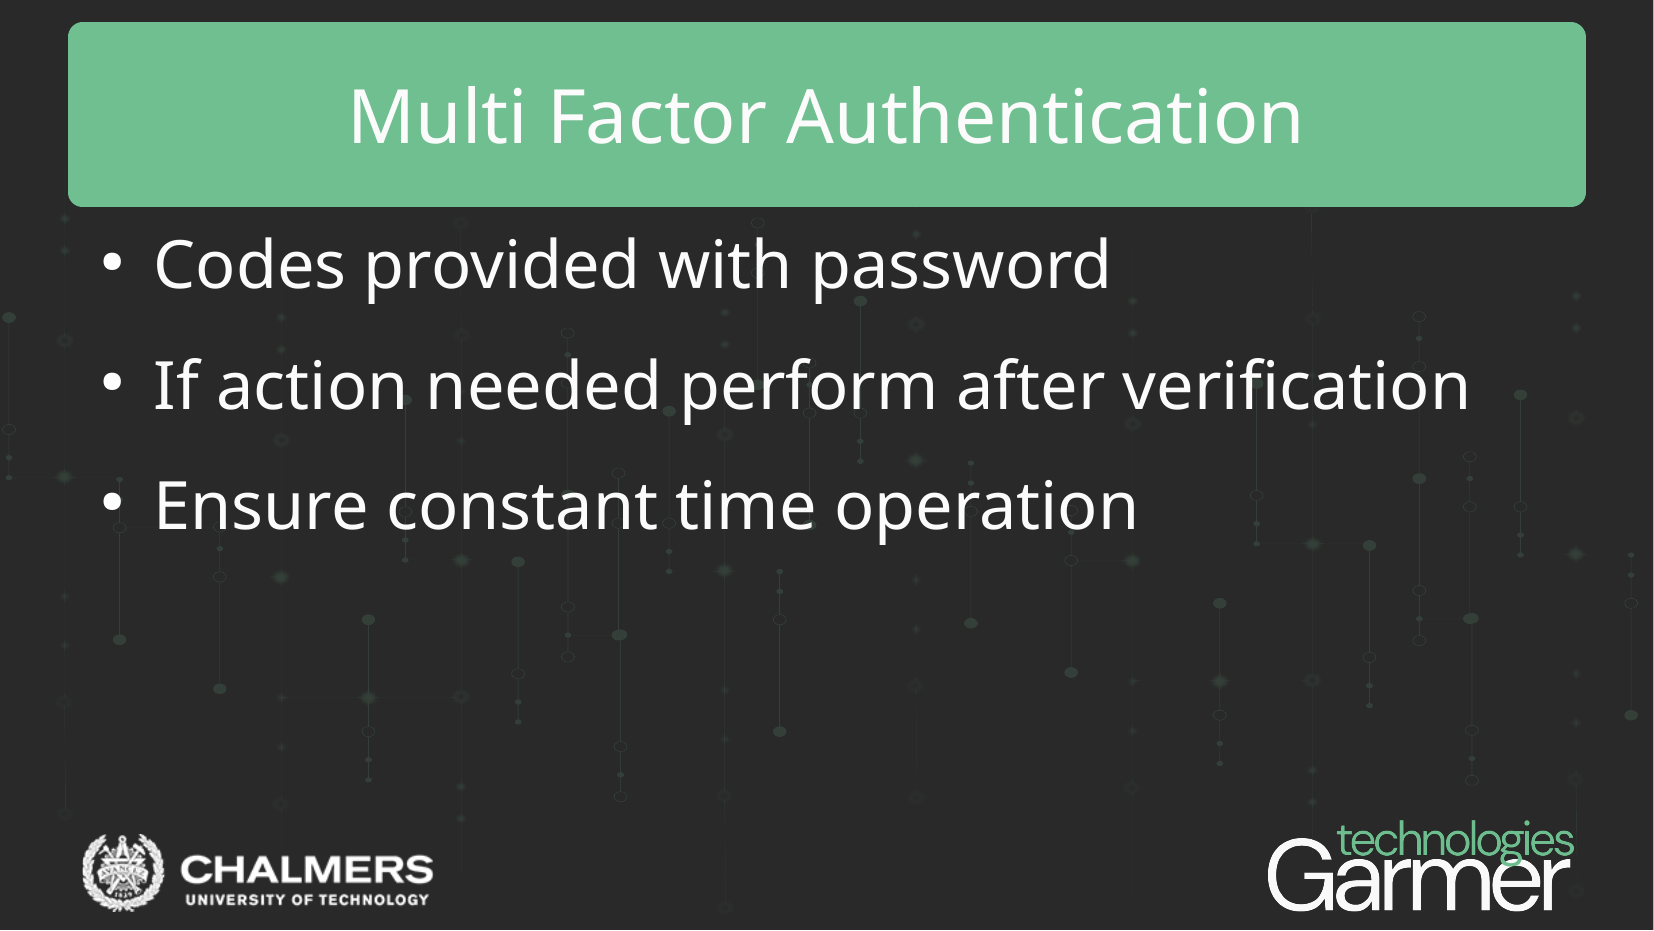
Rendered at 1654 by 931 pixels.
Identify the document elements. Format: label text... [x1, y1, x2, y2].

list Codes provided with password If action needed perform after verification Ensure constant time operation [82, 217, 1571, 758]
title Multi Factor Authentication [82, 37, 1571, 193]
picture [1246, 807, 1607, 912]
picture [82, 834, 443, 912]
